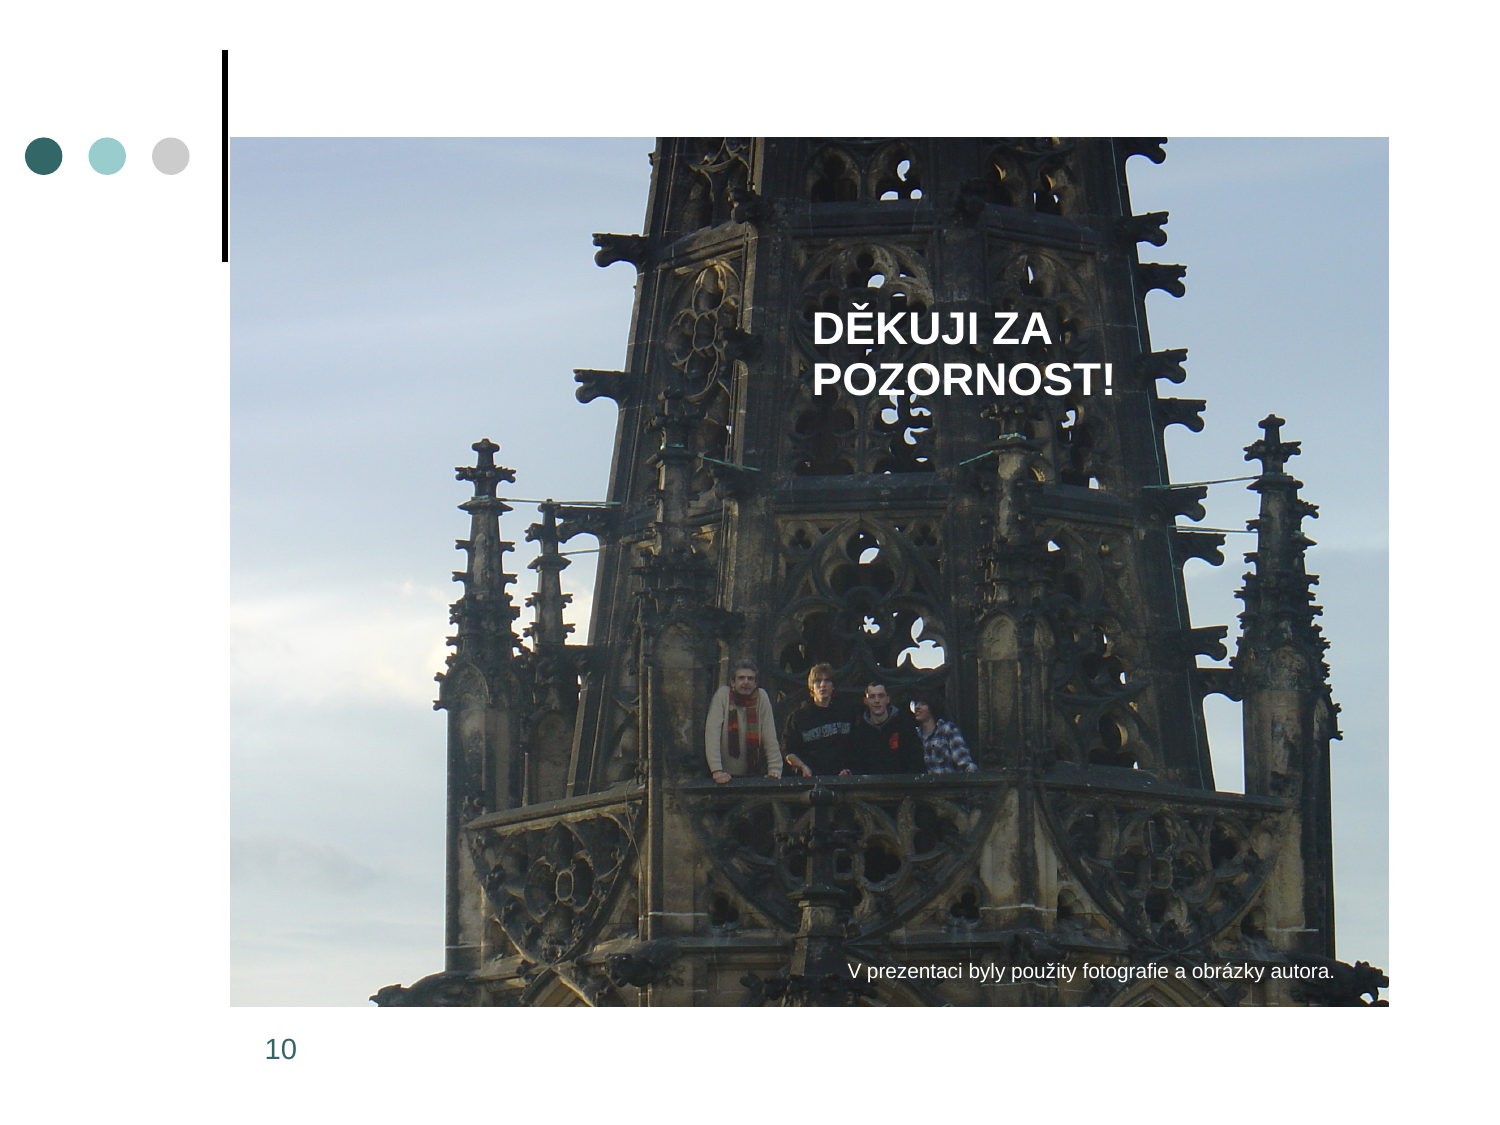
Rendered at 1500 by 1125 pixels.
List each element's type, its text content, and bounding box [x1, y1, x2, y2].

picture [230, 137, 1389, 1007]
text_box V prezentaci byly použity fotografie a obrázky autora. [832, 952, 1465, 992]
title DĚKUJI ZA POZORNOST! [797, 243, 1176, 516]
